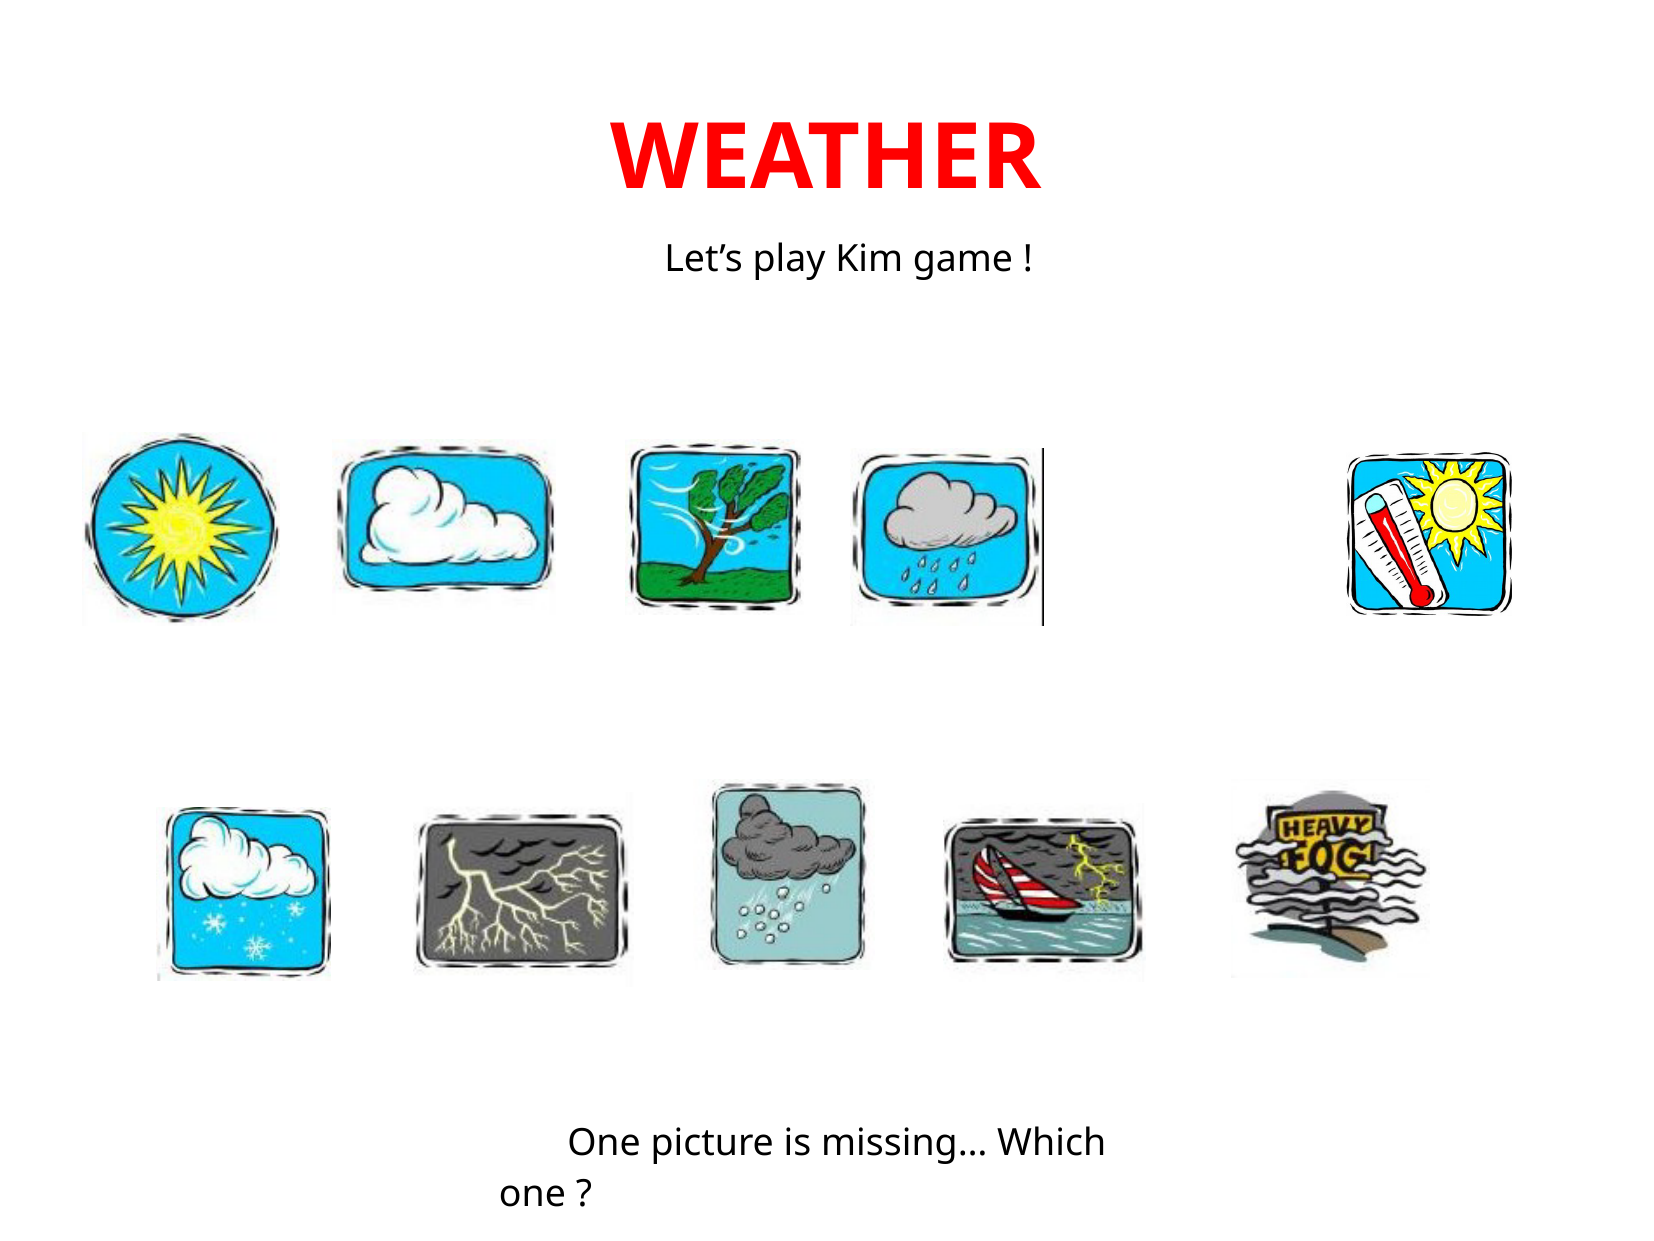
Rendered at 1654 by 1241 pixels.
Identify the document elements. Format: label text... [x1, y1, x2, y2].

text_box Let’s play Kim game ! [649, 224, 1193, 286]
picture [943, 803, 1146, 982]
picture [156, 807, 331, 981]
picture [625, 439, 804, 615]
title WEATHER [82, 49, 1571, 257]
picture [1346, 452, 1512, 616]
picture [693, 779, 875, 970]
picture [850, 448, 1044, 626]
picture [332, 439, 556, 615]
text_box One picture is missing… Which one ? [484, 1108, 1205, 1216]
picture [82, 432, 280, 626]
picture [413, 792, 634, 987]
picture [1231, 779, 1430, 978]
